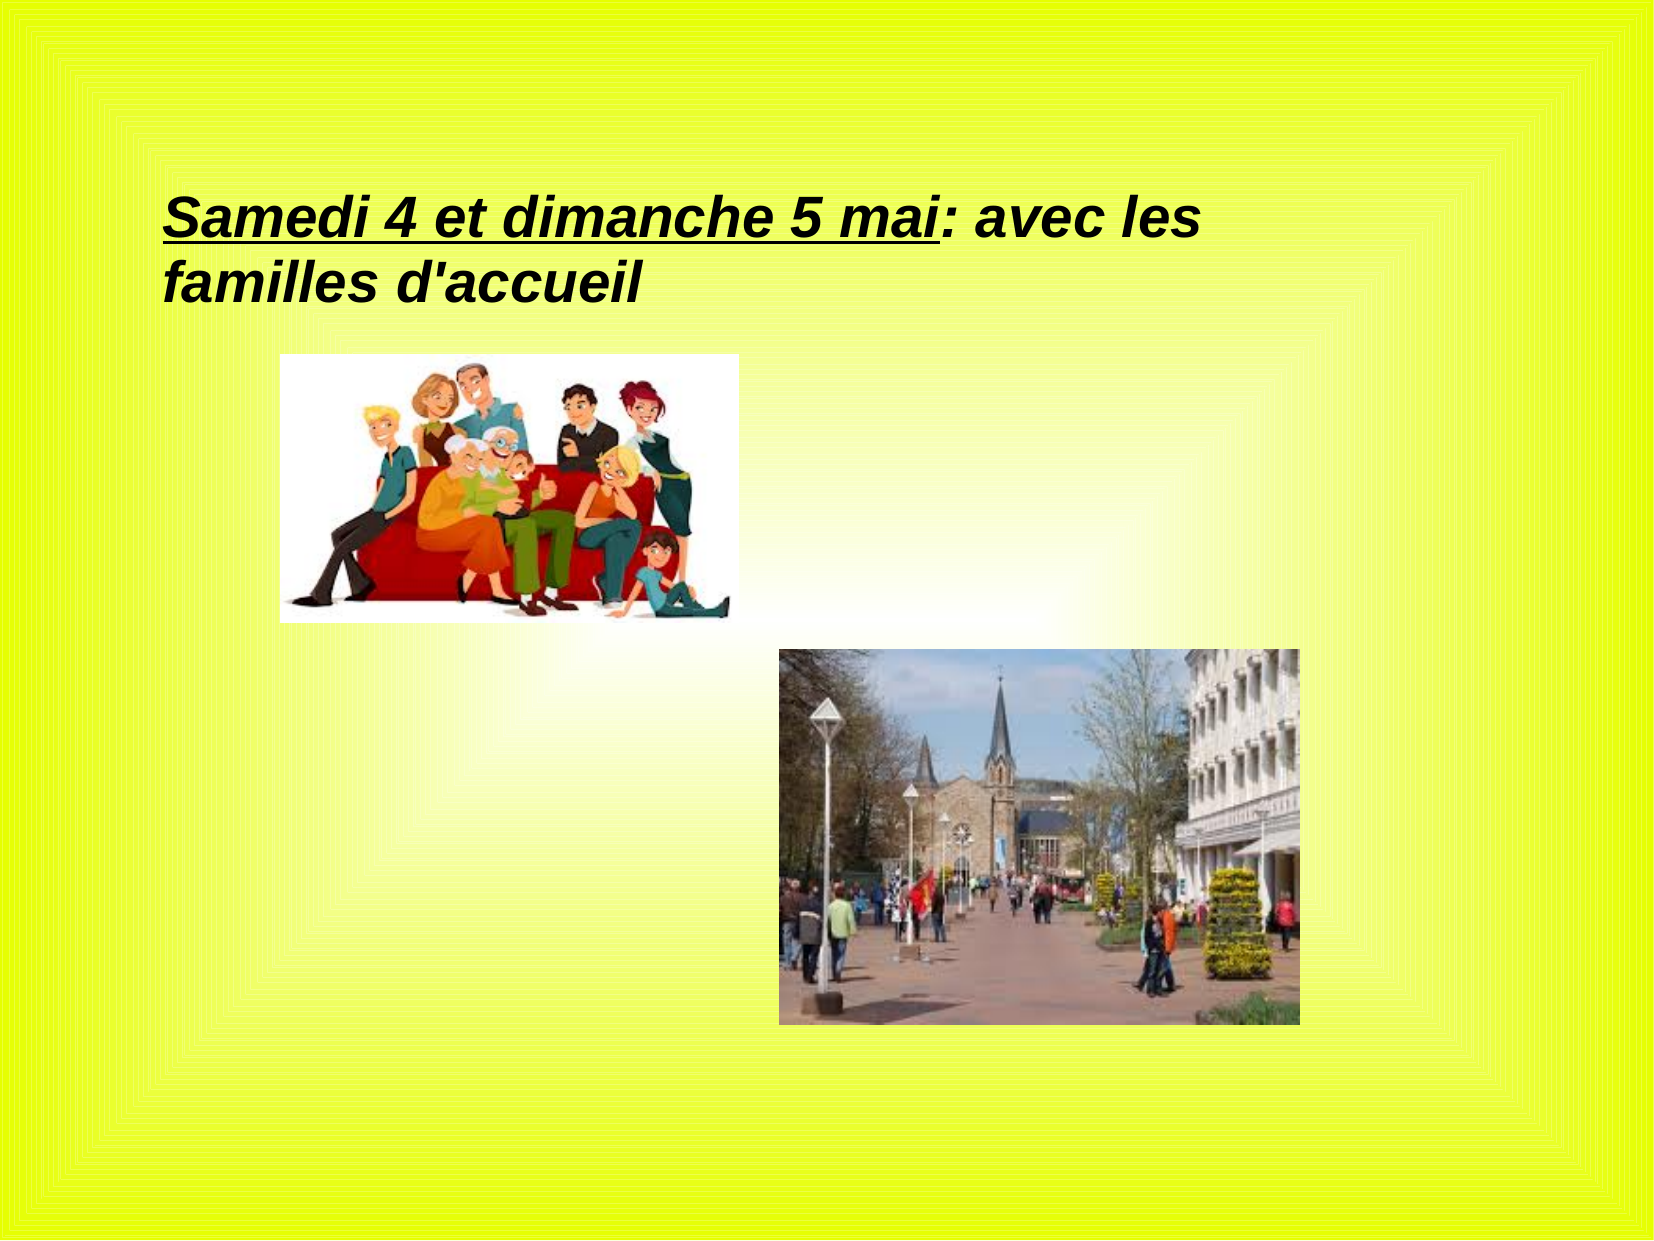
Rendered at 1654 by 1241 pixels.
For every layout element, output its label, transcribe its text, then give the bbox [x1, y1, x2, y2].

text_box Samedi 4 et dimanche 5 mai: avec les familles d'accueil [147, 177, 1447, 325]
picture [280, 354, 739, 624]
picture [779, 649, 1300, 1025]
